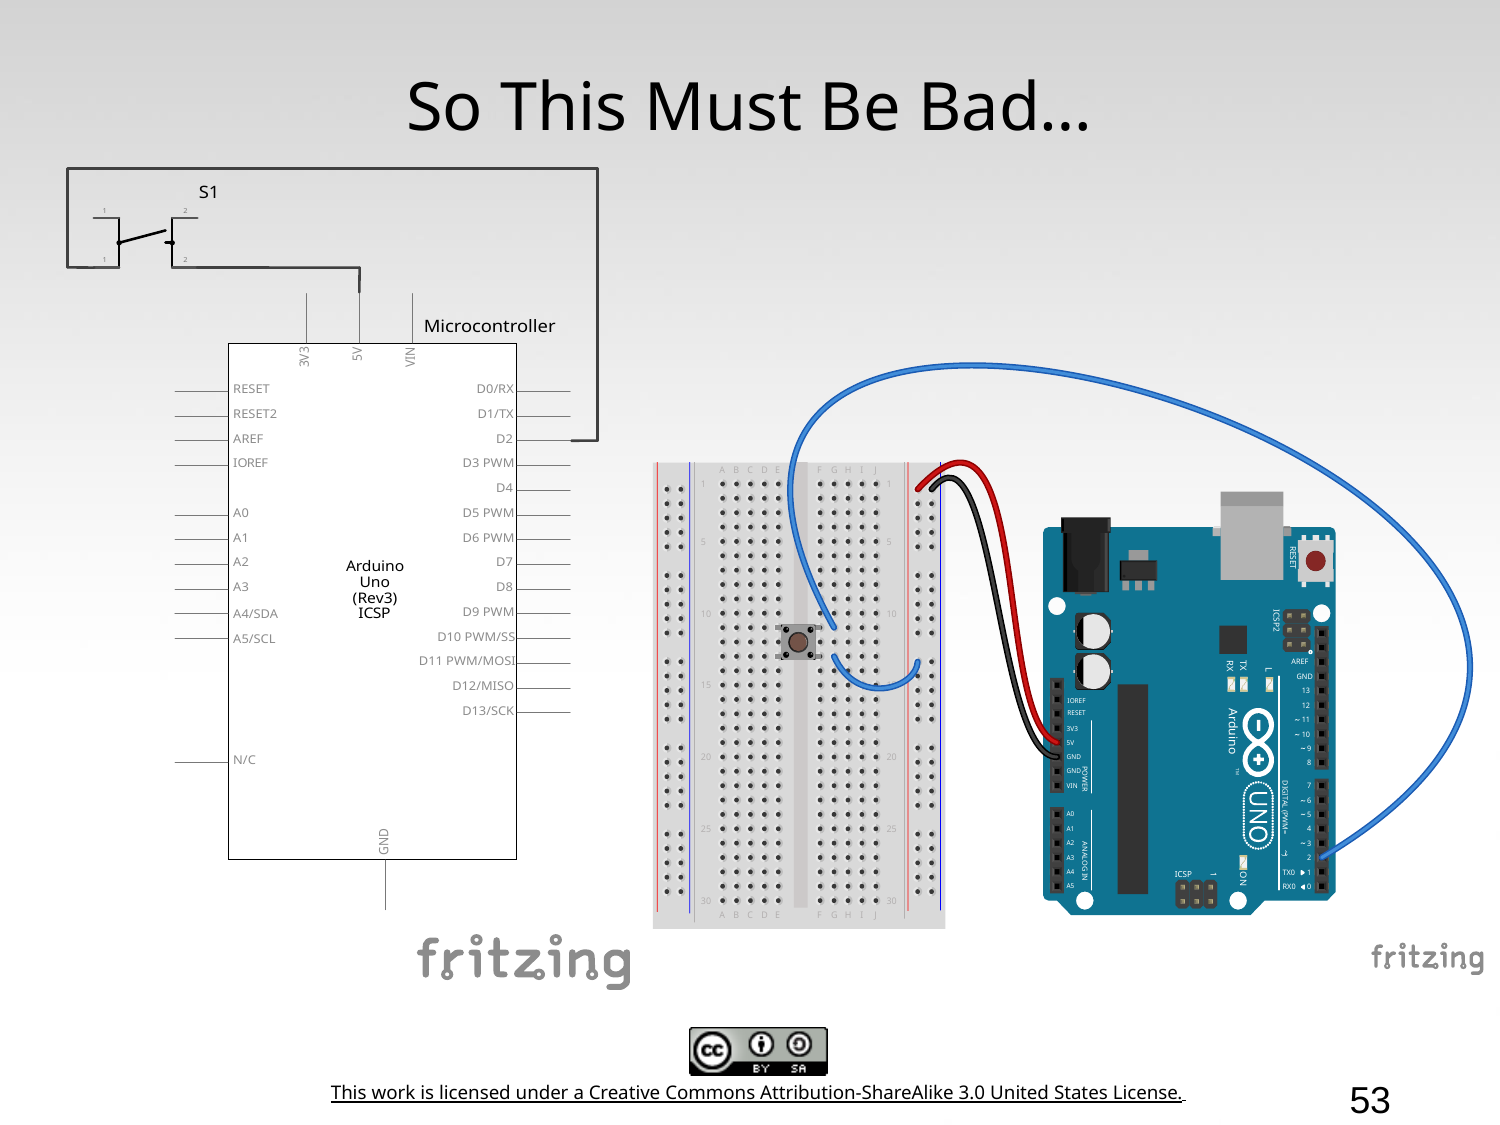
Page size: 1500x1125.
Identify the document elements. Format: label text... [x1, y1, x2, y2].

title So This Must Be Bad… [112, 49, 1388, 238]
picture [0, 0, 1500, 1125]
